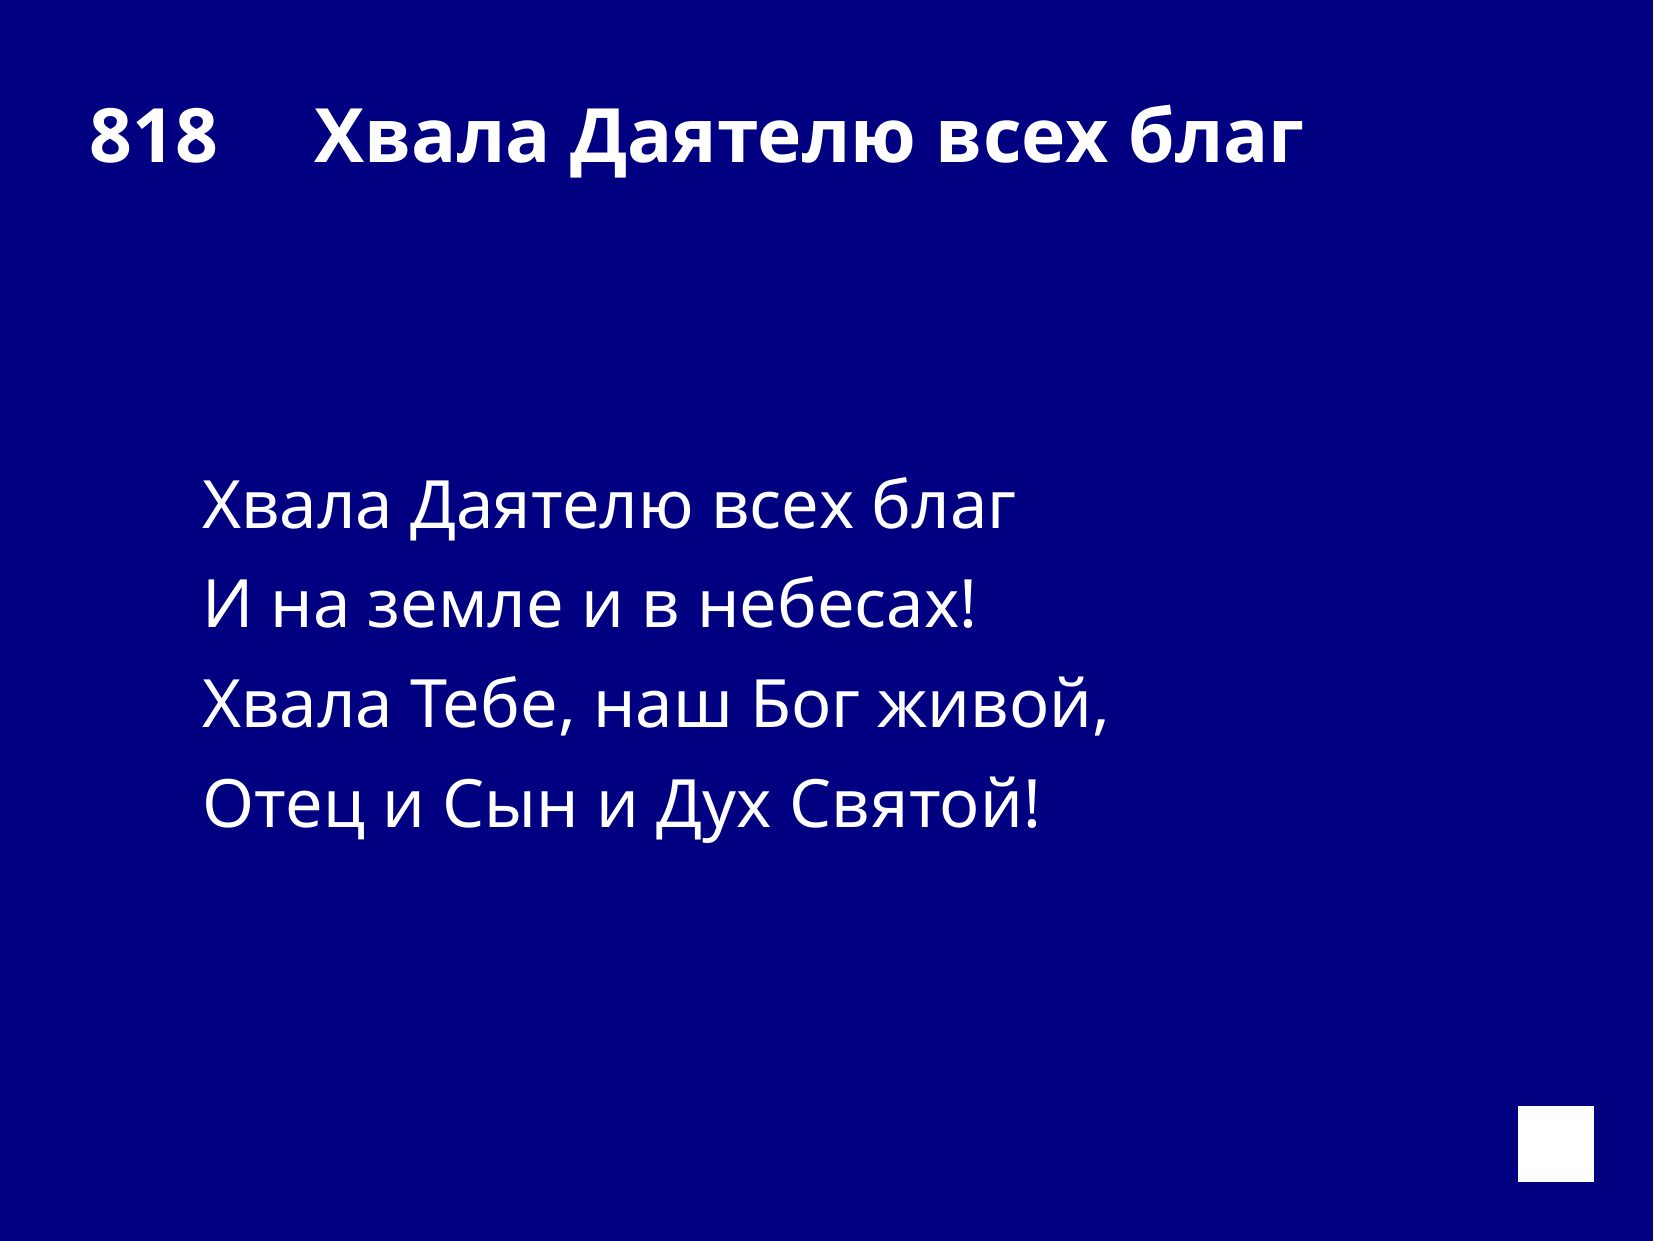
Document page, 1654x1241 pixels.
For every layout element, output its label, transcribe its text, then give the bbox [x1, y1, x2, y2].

text_box 818 Хвала Даятелю всех благ [75, 75, 1576, 188]
text_box [1518, 1106, 1594, 1182]
text_box Хвала Даятелю всех благ И на земле и в небесах! Хвала Тебе, наш Бог живой, Отец и Сын и Дух Святой! [75, 188, 1576, 1163]
